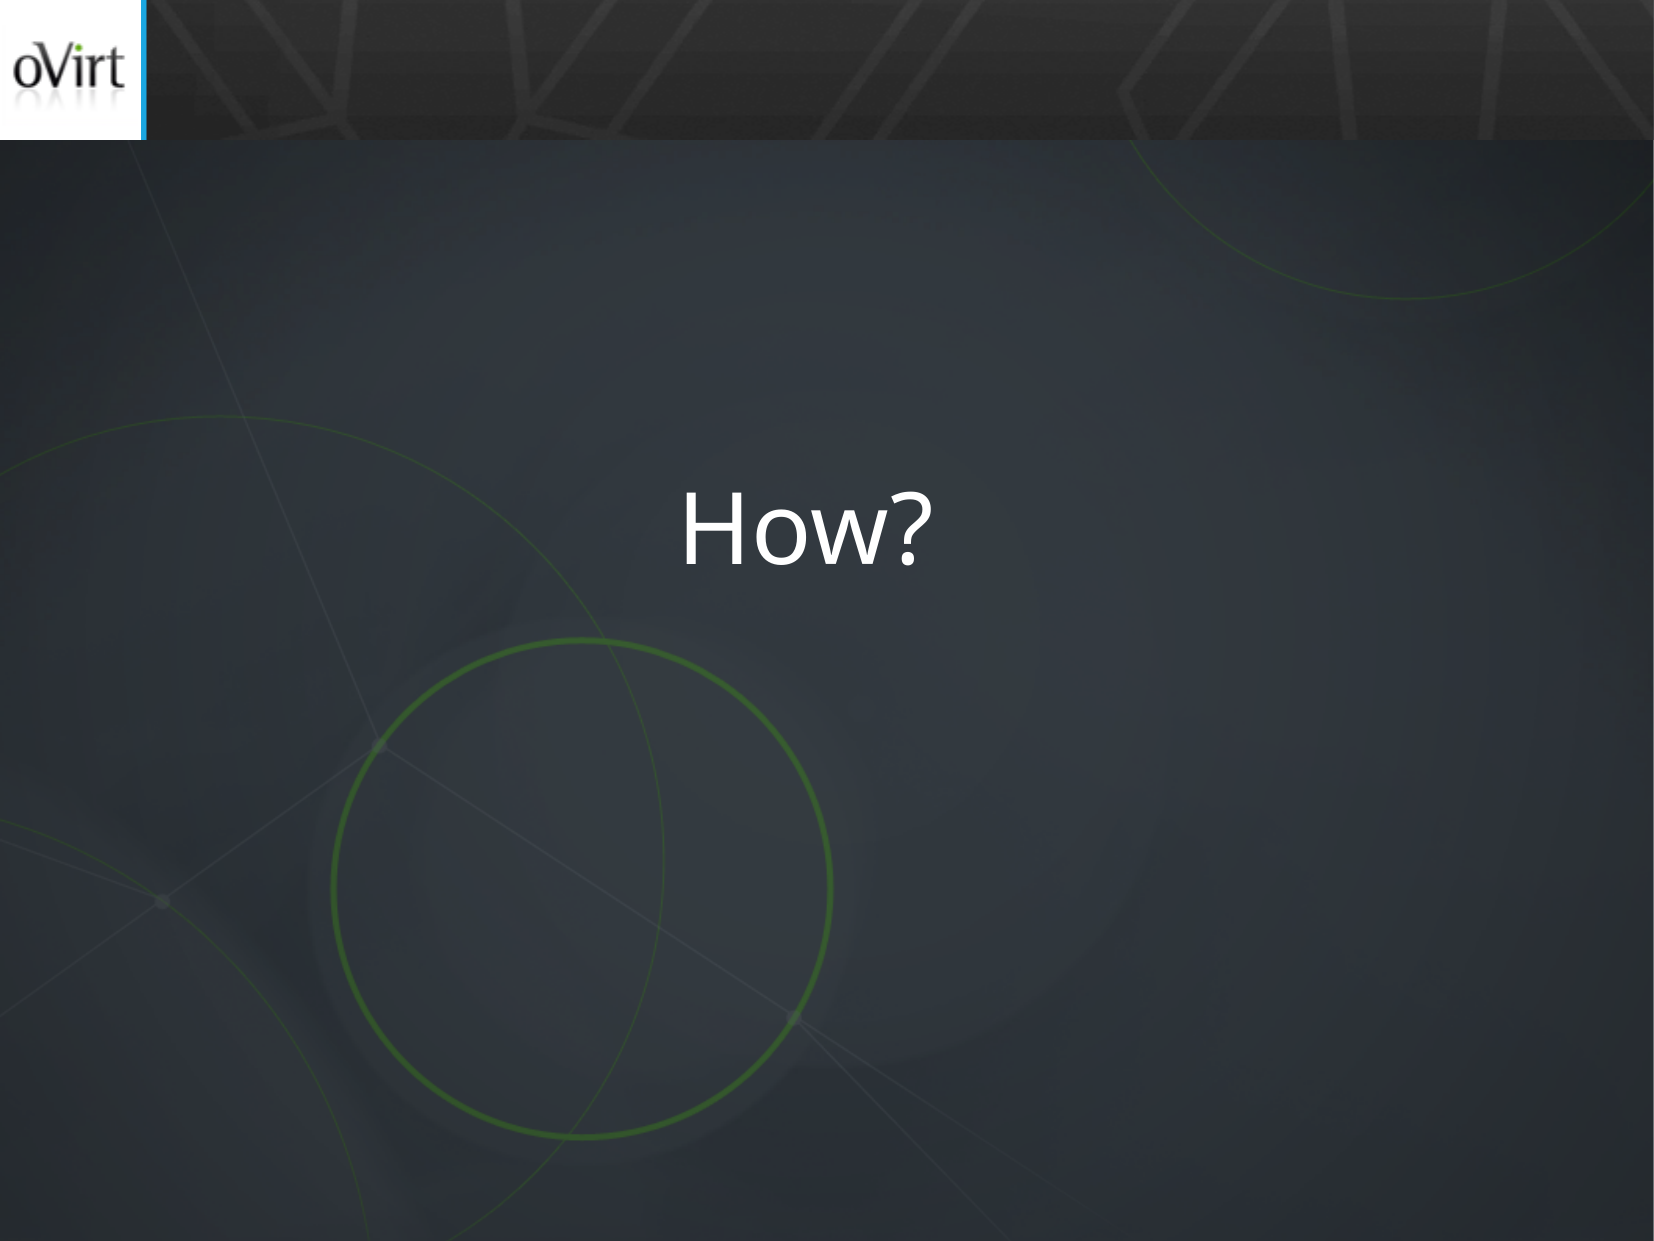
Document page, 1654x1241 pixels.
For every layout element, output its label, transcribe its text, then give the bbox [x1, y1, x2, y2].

text_box How? [585, 450, 1654, 689]
picture [0, 0, 1654, 1241]
